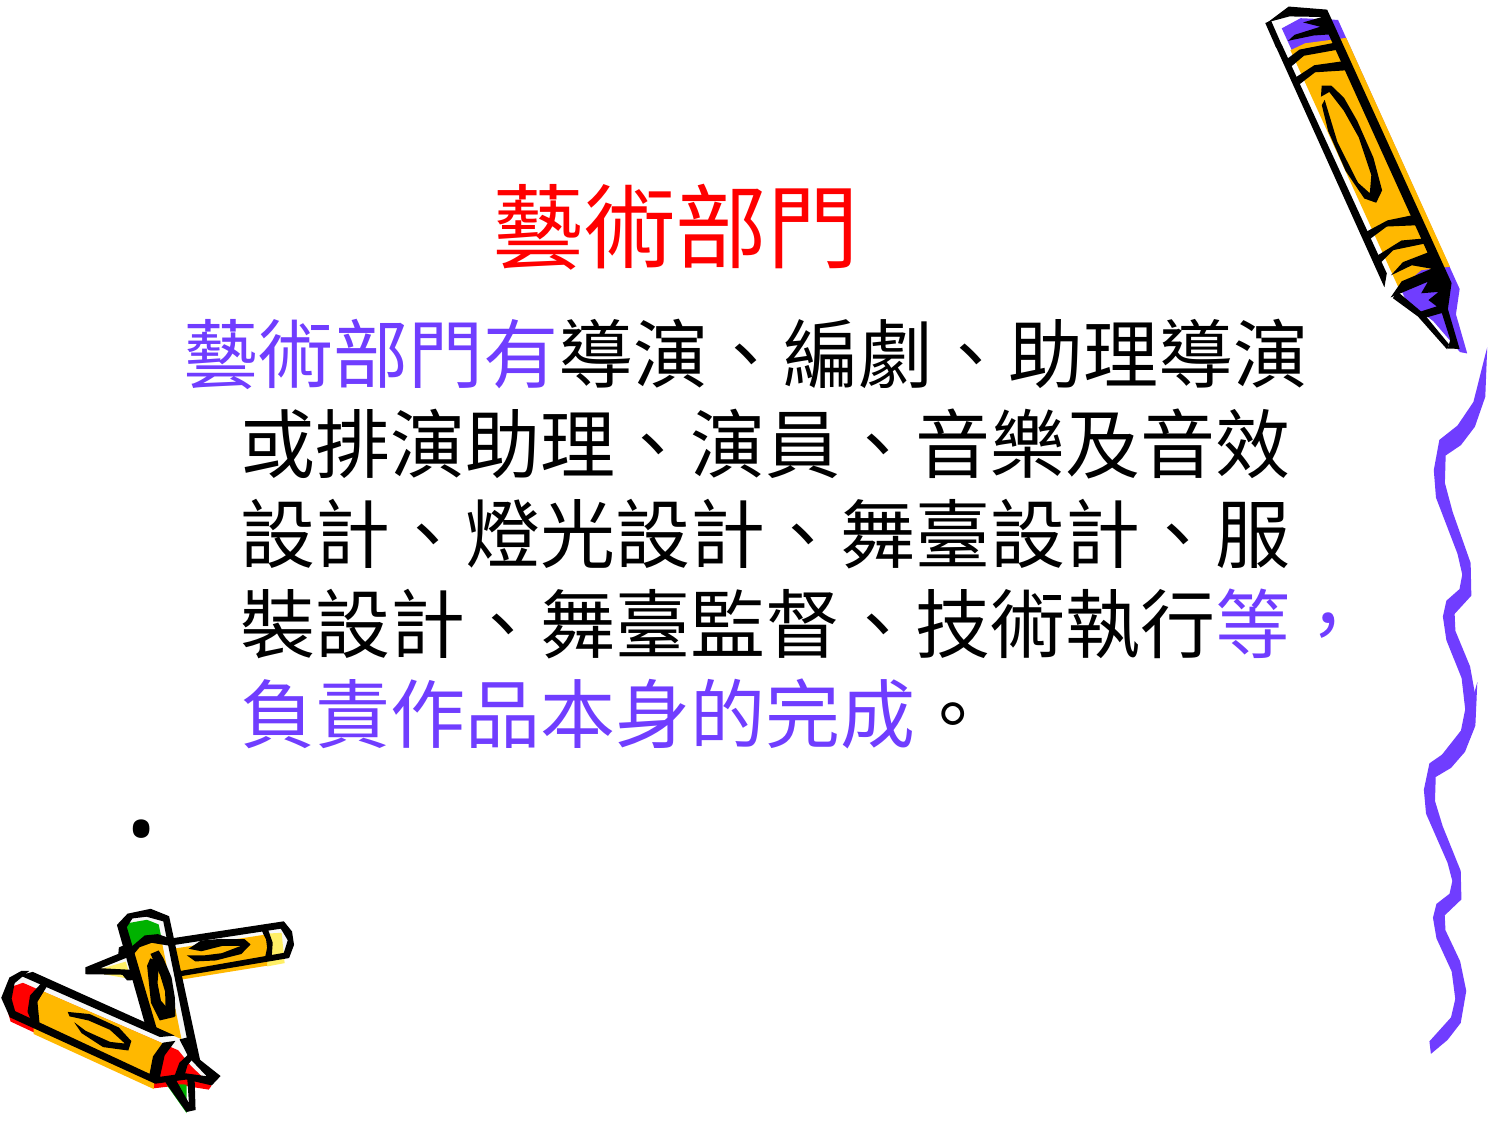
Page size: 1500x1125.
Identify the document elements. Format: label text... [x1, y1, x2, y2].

list 藝術部門有導演、編劇、助理導演或排演助理、演員、音樂及音效設計、燈光設計、舞臺設計、服裝設計、舞臺監督、技術執行等，負責作品本身的完成。 [112, 299, 1375, 901]
title 藝術部門 [112, 24, 1240, 288]
